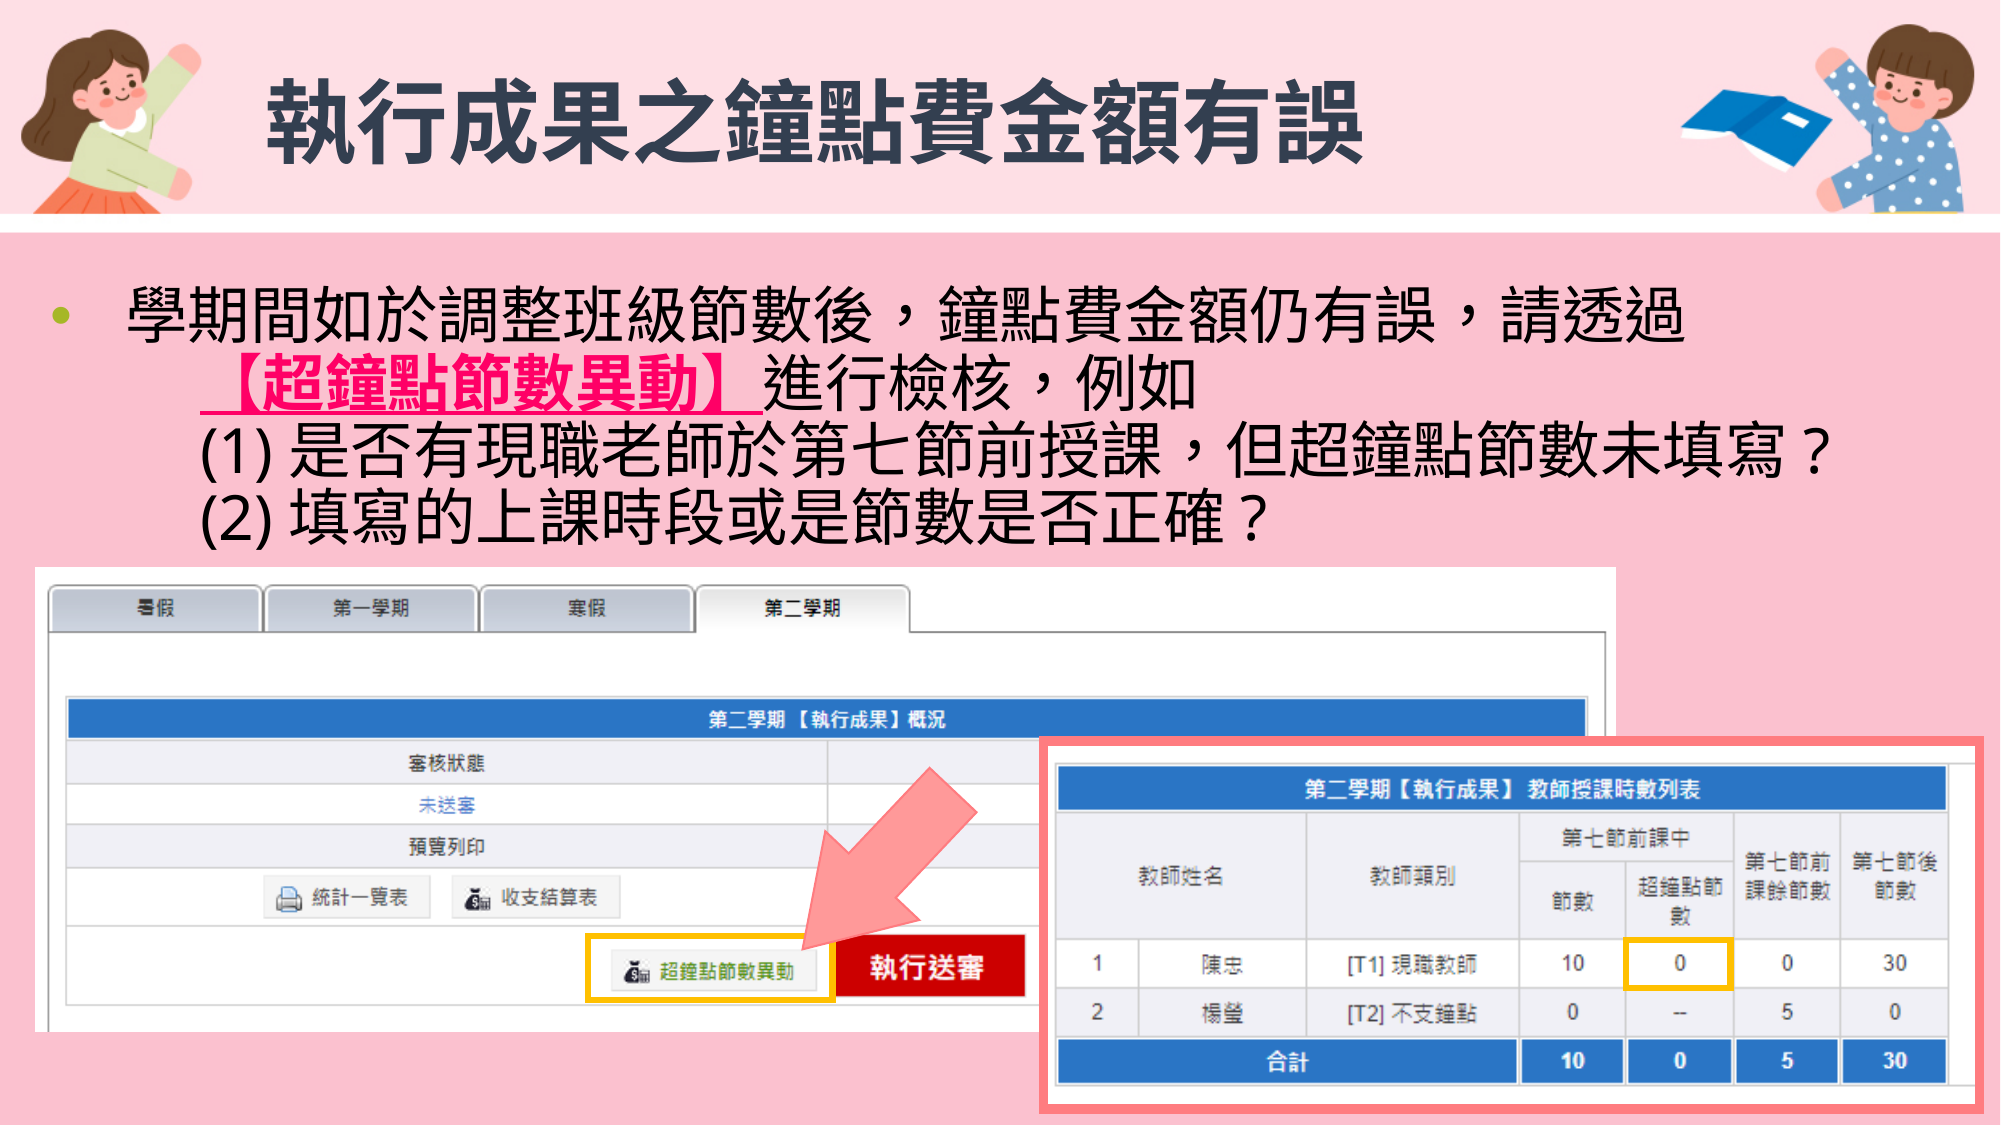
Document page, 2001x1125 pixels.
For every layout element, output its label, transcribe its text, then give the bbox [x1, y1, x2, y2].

text_box [802, 767, 977, 950]
text_box 學期間如於調整班級節數後，鐘點費金額仍有誤，請透過 【超鐘點節數異動】進行檢核，例如 (1)是否有現職老師於第七節前授課，但超鐘點節數未填寫? (2)填寫的上課時段或是節數是否正確? [35, 277, 1945, 562]
picture [1048, 745, 1975, 1105]
text_box 執行成果之鐘點費金額有誤 [250, 58, 1381, 183]
picture [35, 567, 1616, 1032]
